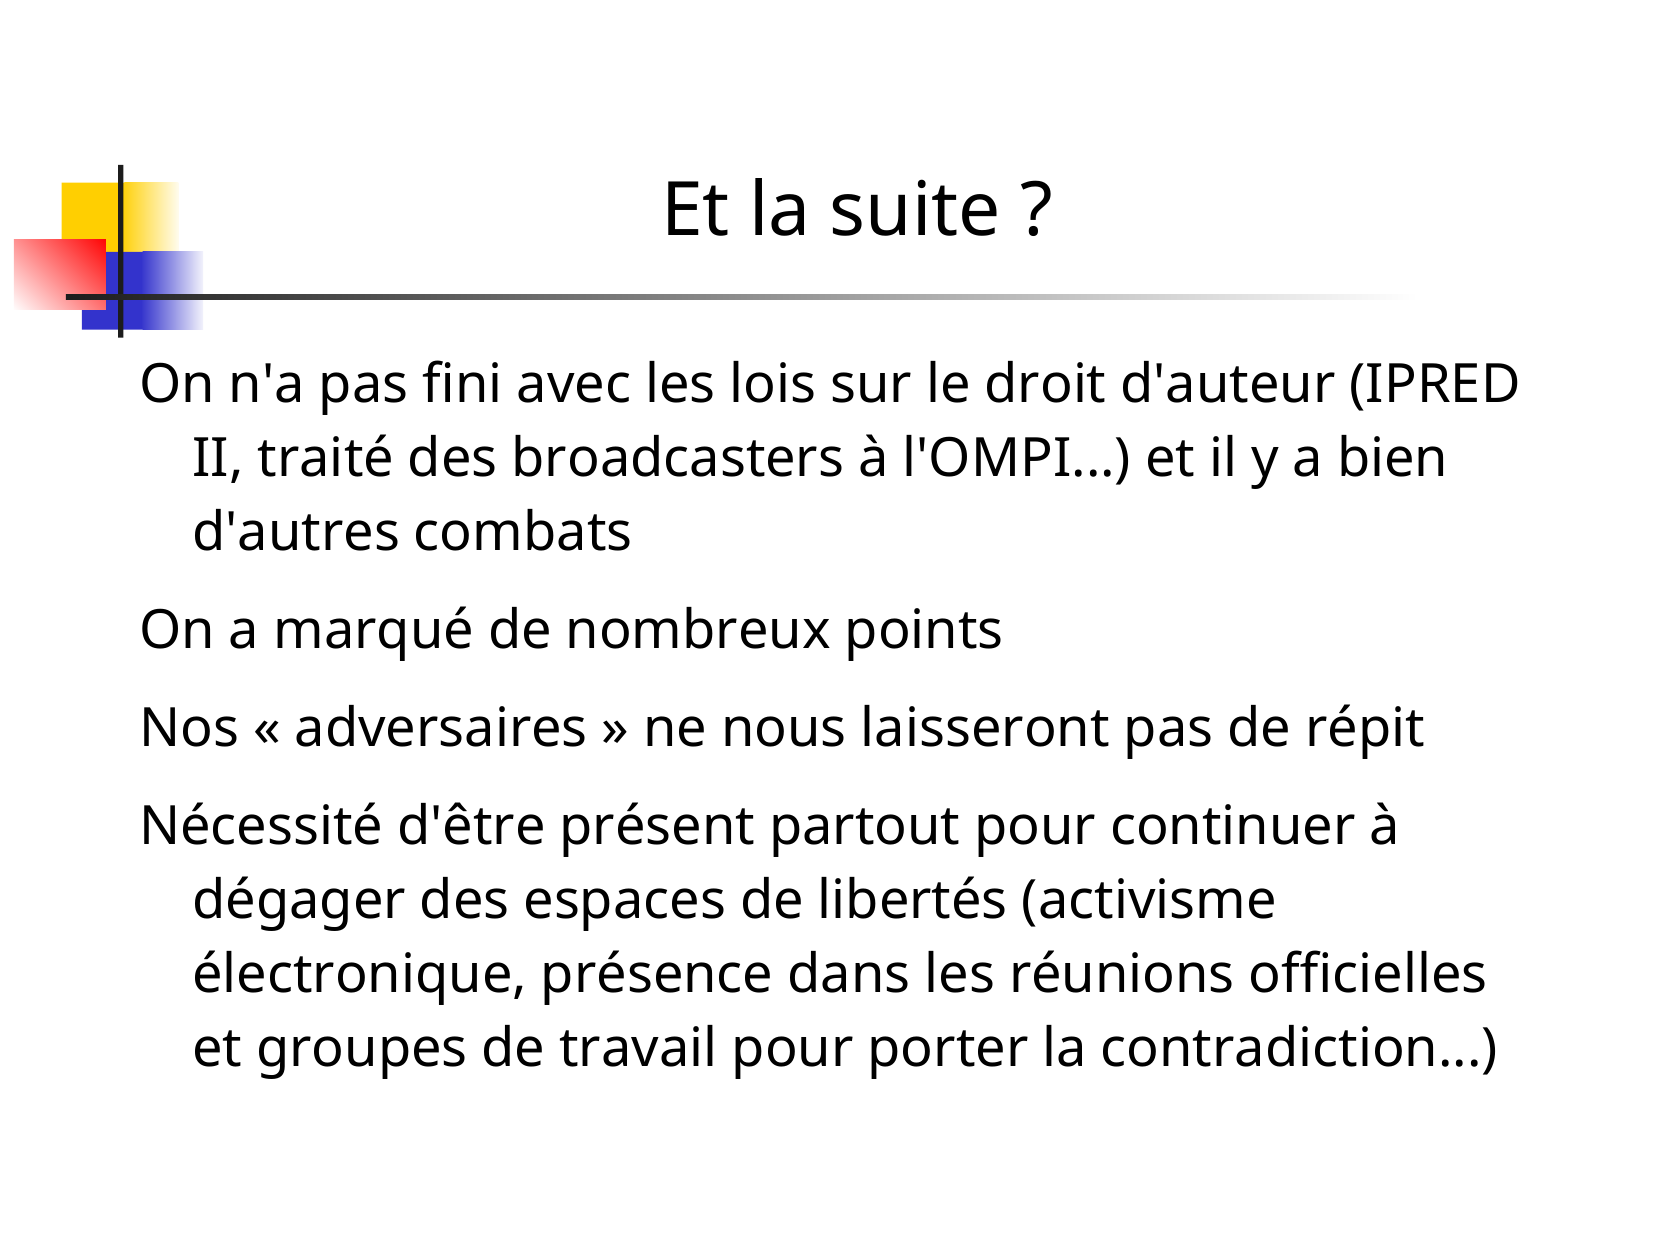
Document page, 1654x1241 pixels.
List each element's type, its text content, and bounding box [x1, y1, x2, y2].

list On n'a pas fini avec les lois sur le droit d'auteur (IPRED II, traité des broadcasters à l'OMPI...) et il y a bien d'autres combats On a marqué de nombreux points Nos « adversaires » ne nous laisseront pas de répit Nécessité d'être présent partout pour continuer à dégager des espaces de libertés (activisme électronique, présence dans les réunions officielles et groupes de travail pour porter la contradiction...) [121, 344, 1534, 1127]
title Et la suite ? [121, 102, 1534, 311]
